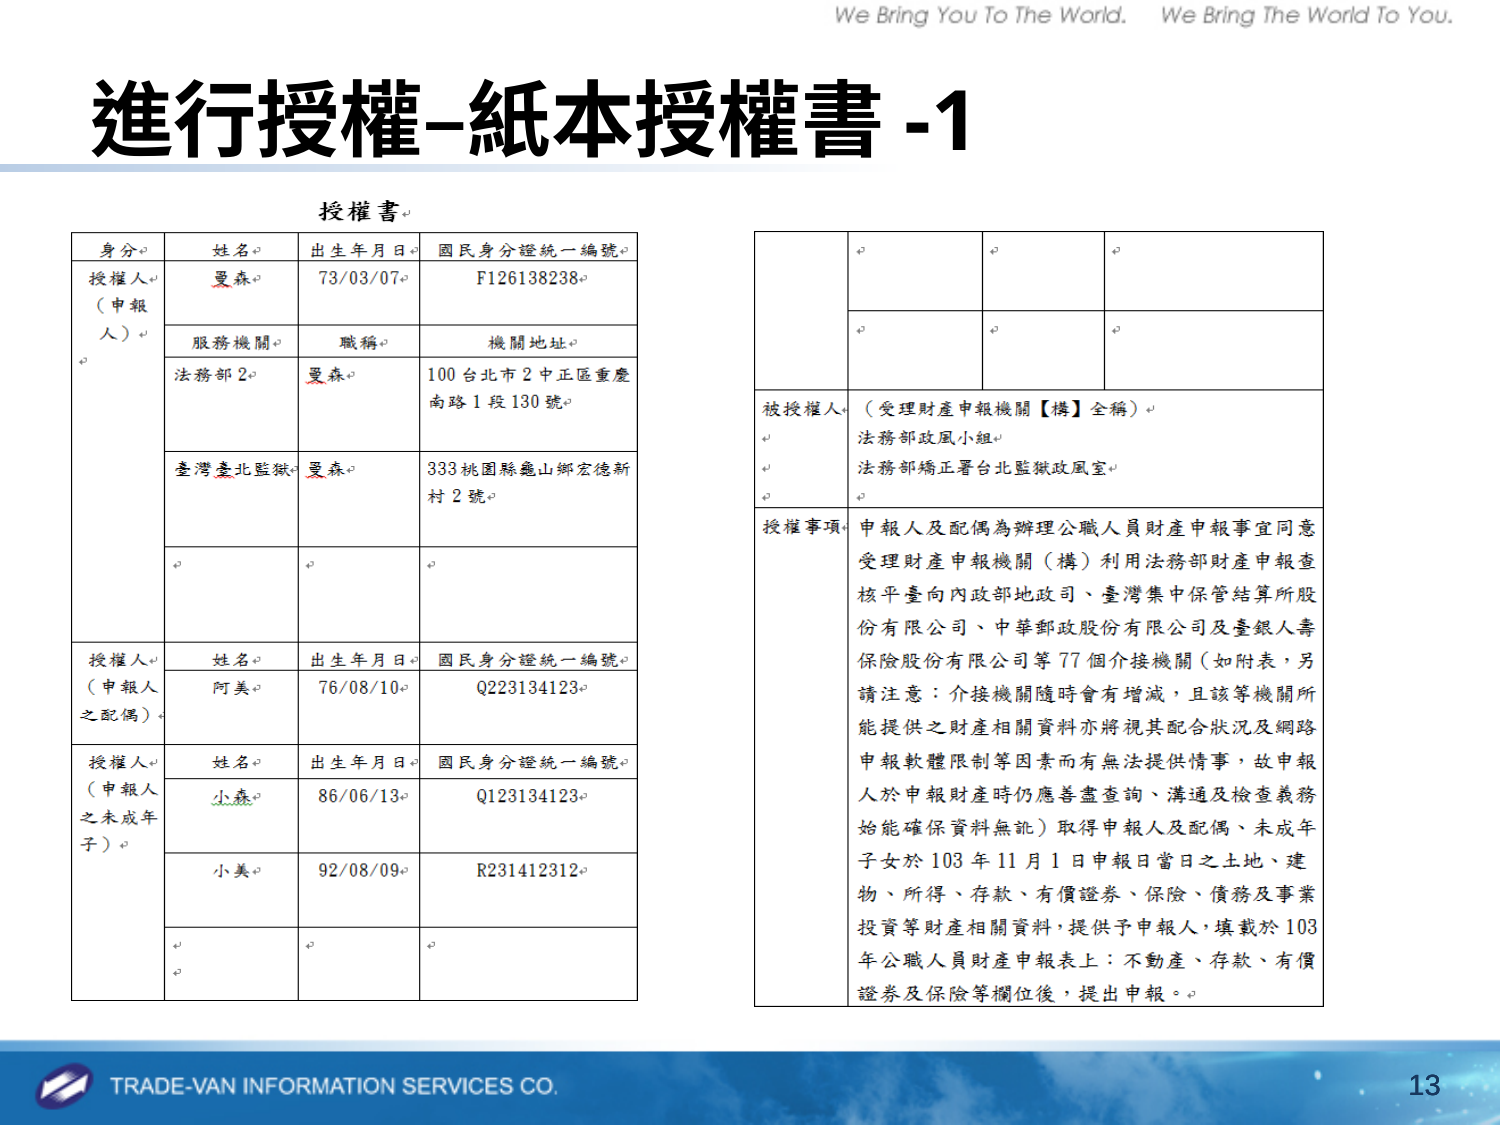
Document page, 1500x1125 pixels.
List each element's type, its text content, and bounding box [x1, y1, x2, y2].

picture [71, 189, 638, 1001]
text_box [1349, 1053, 1500, 1114]
picture [754, 231, 1324, 1007]
title 進行授權–紙本授權書-1 [75, 58, 1426, 176]
